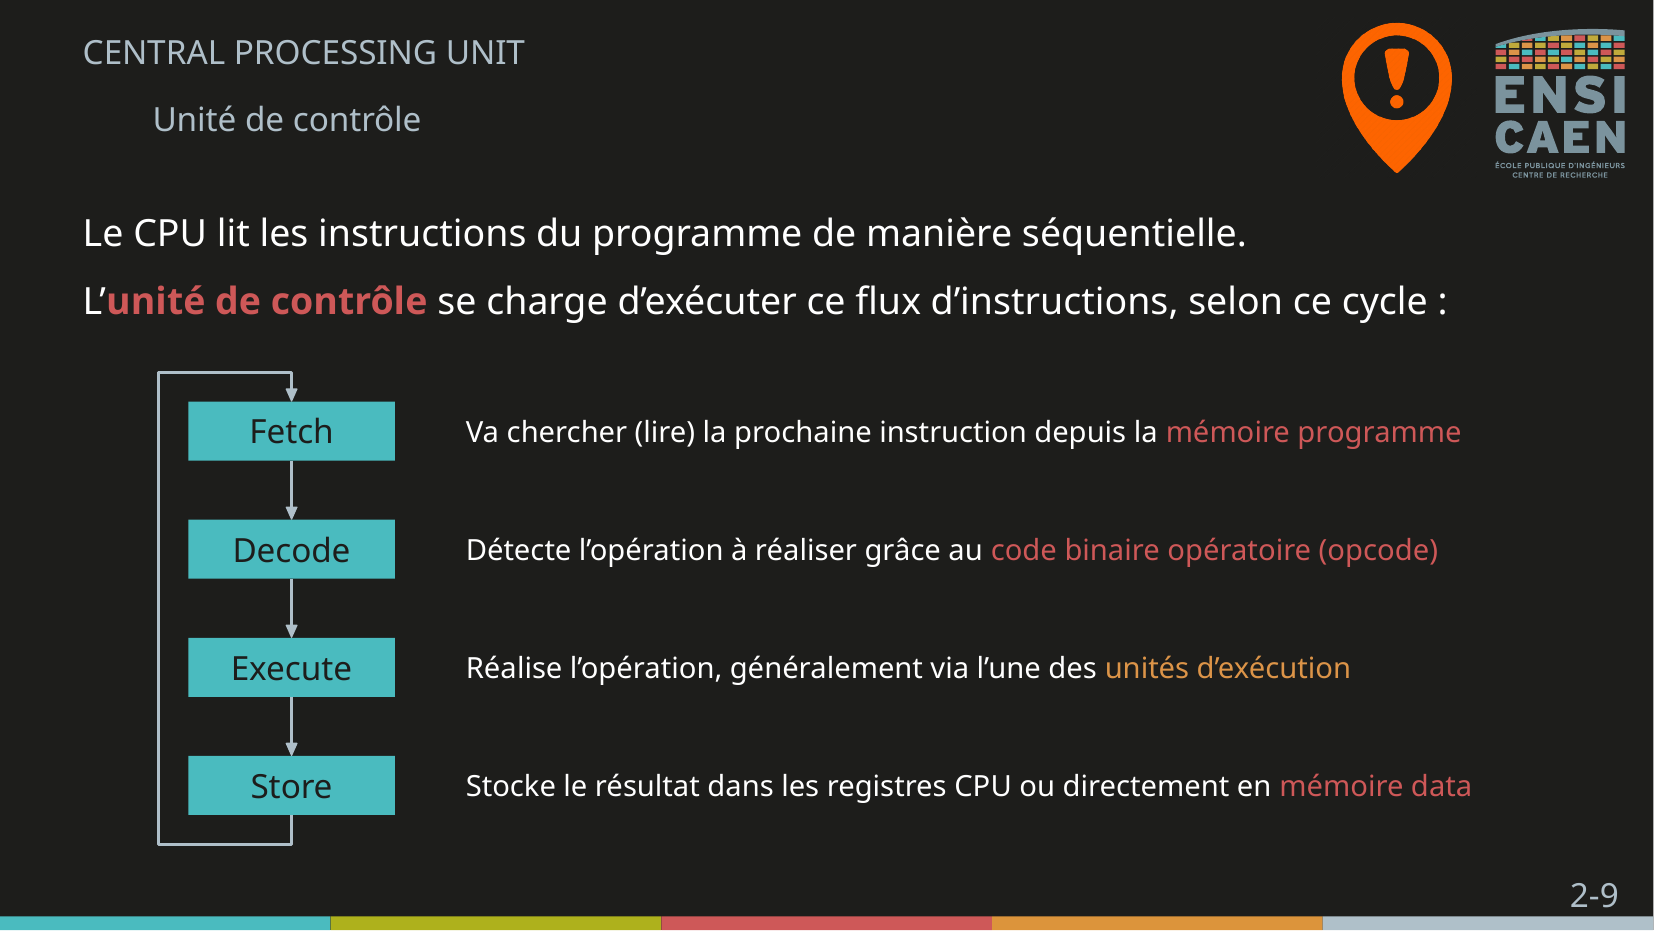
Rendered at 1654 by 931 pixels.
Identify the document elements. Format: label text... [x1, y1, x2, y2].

text_box Decode [188, 519, 395, 579]
picture [1316, 17, 1477, 178]
title CENTRAL PROCESSING UNIT Unité de contrôle [82, 0, 1467, 148]
list Va chercher (lire) la prochaine instruction depuis la mémoire programme [465, 401, 1506, 461]
list Détecte l’opération à réaliser grâce au code binaire opératoire (opcode) [465, 519, 1506, 579]
list Réalise l’opération, généralement via l’une des unités d’exécution [465, 637, 1506, 697]
text_box Execute [188, 637, 395, 697]
list Stocke le résultat dans les registres CPU ou directement en mémoire data [465, 755, 1506, 815]
text_box Fetch [188, 401, 395, 461]
text_box Store [188, 755, 395, 815]
list Le CPU lit les instructions du programme de manière séquentielle. L’unité de contrôle se charge d’exécuter ce flux d’instructions, selon ce cycle : [82, 206, 1571, 916]
